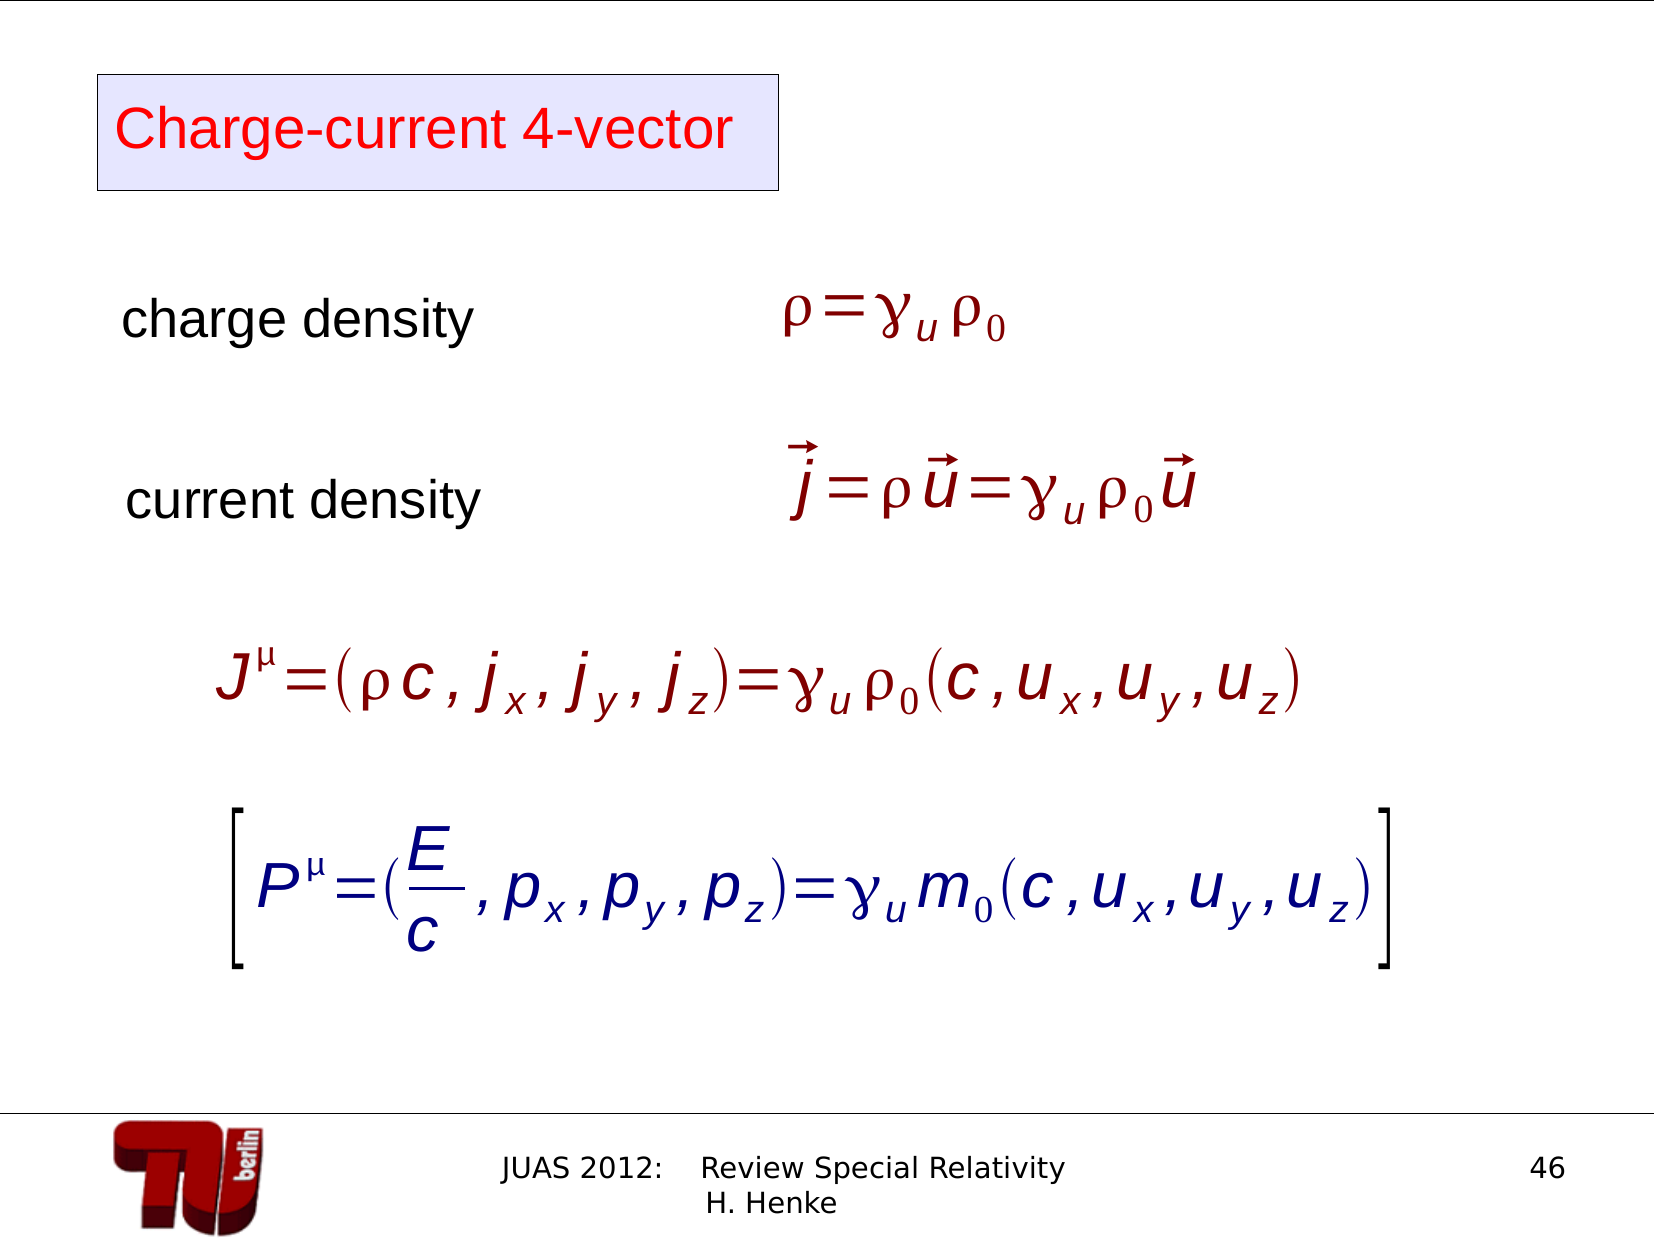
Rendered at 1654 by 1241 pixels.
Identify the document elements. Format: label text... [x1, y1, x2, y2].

chart [221, 804, 1408, 974]
chart [778, 436, 1203, 533]
text_box Charge-current 4-vector [99, 88, 770, 168]
chart [772, 264, 1012, 350]
text_box [97, 74, 779, 191]
text_box current density [110, 461, 510, 538]
text_box charge density [106, 280, 607, 357]
picture [112, 1119, 265, 1238]
chart [208, 633, 1309, 724]
